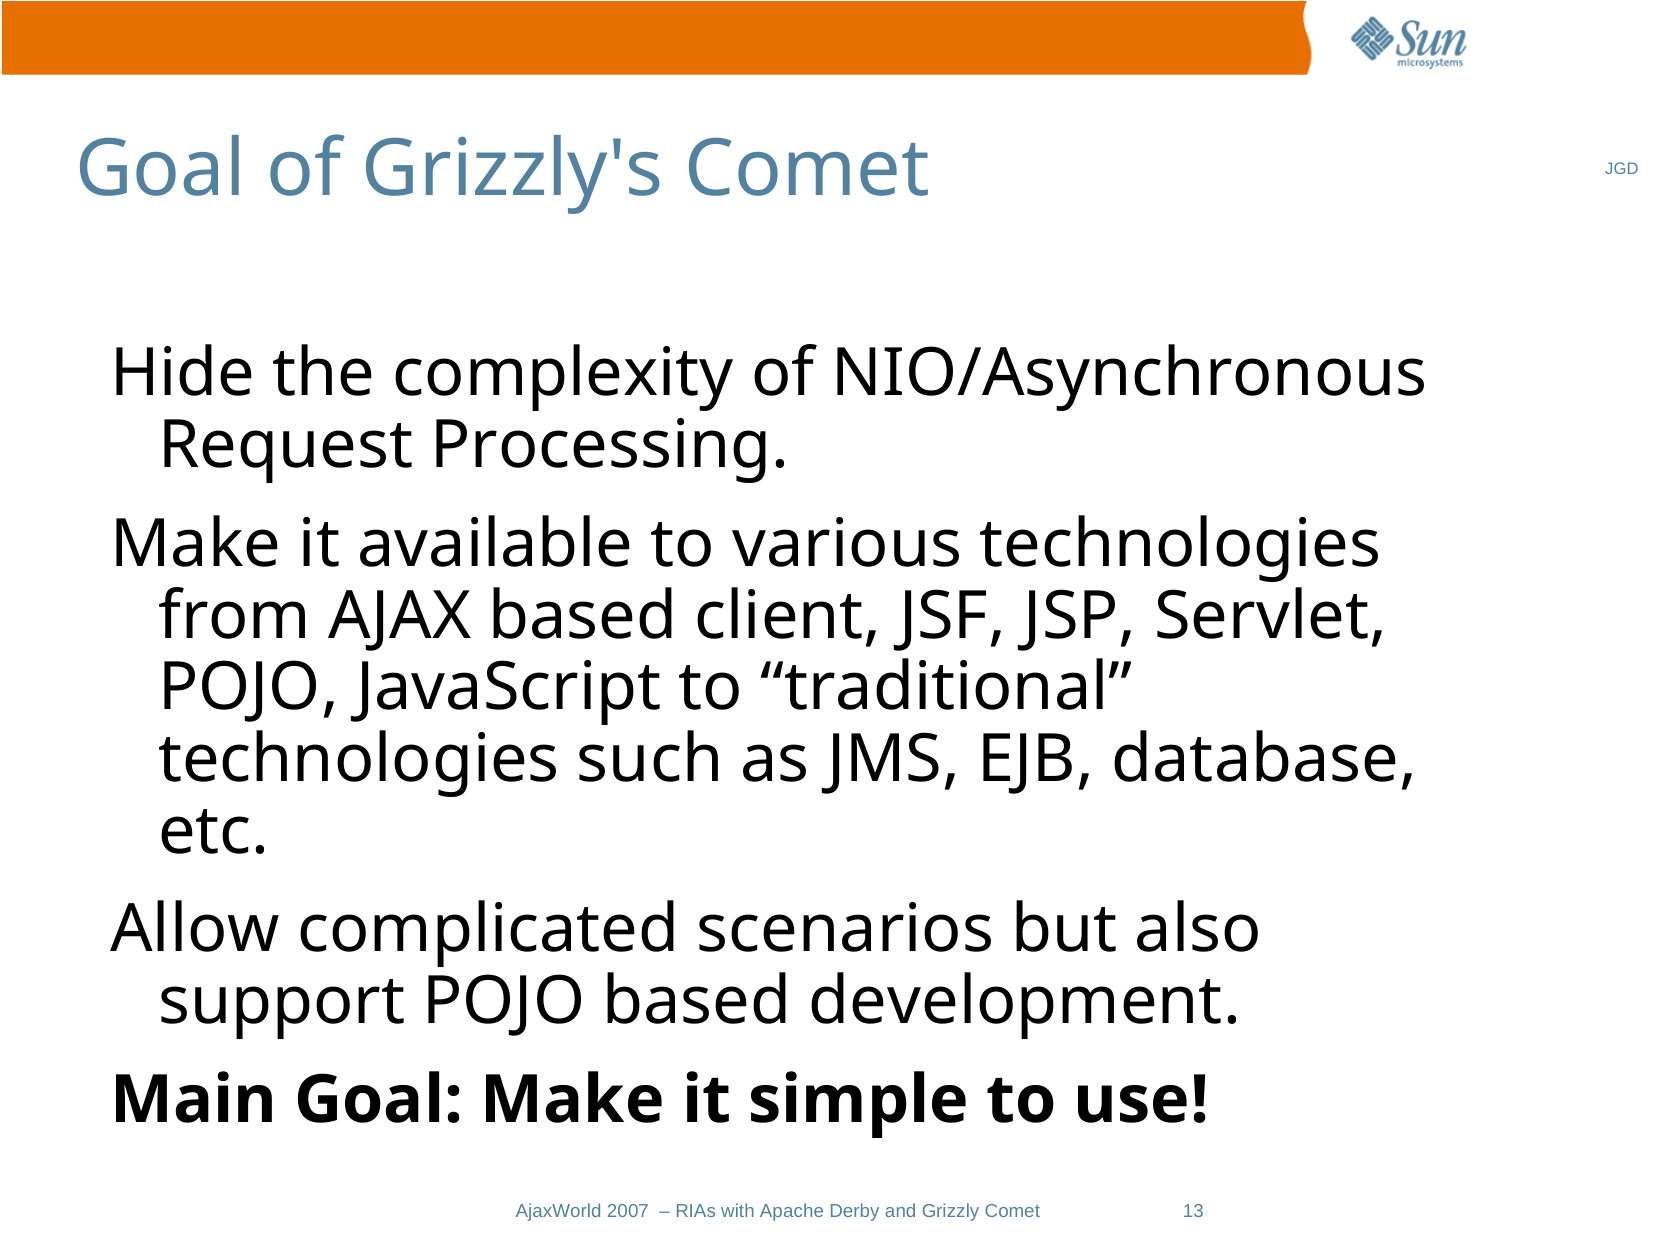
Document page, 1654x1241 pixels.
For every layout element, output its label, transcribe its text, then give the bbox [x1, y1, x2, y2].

title Goal of Grizzly's Comet [75, 122, 1438, 227]
picture [1, 1, 1502, 77]
list Hide the complexity of NIO/Asynchronous Request Processing. Make it available to various technologies from AJAX based client, JSF, JSP, Servlet, POJO, JavaScript to “traditional” technologies such as JMS, EJB, database, etc. Allow complicated scenarios but also support POJO based development. Main Goal: Make it simple to use! [90, 220, 1509, 1027]
